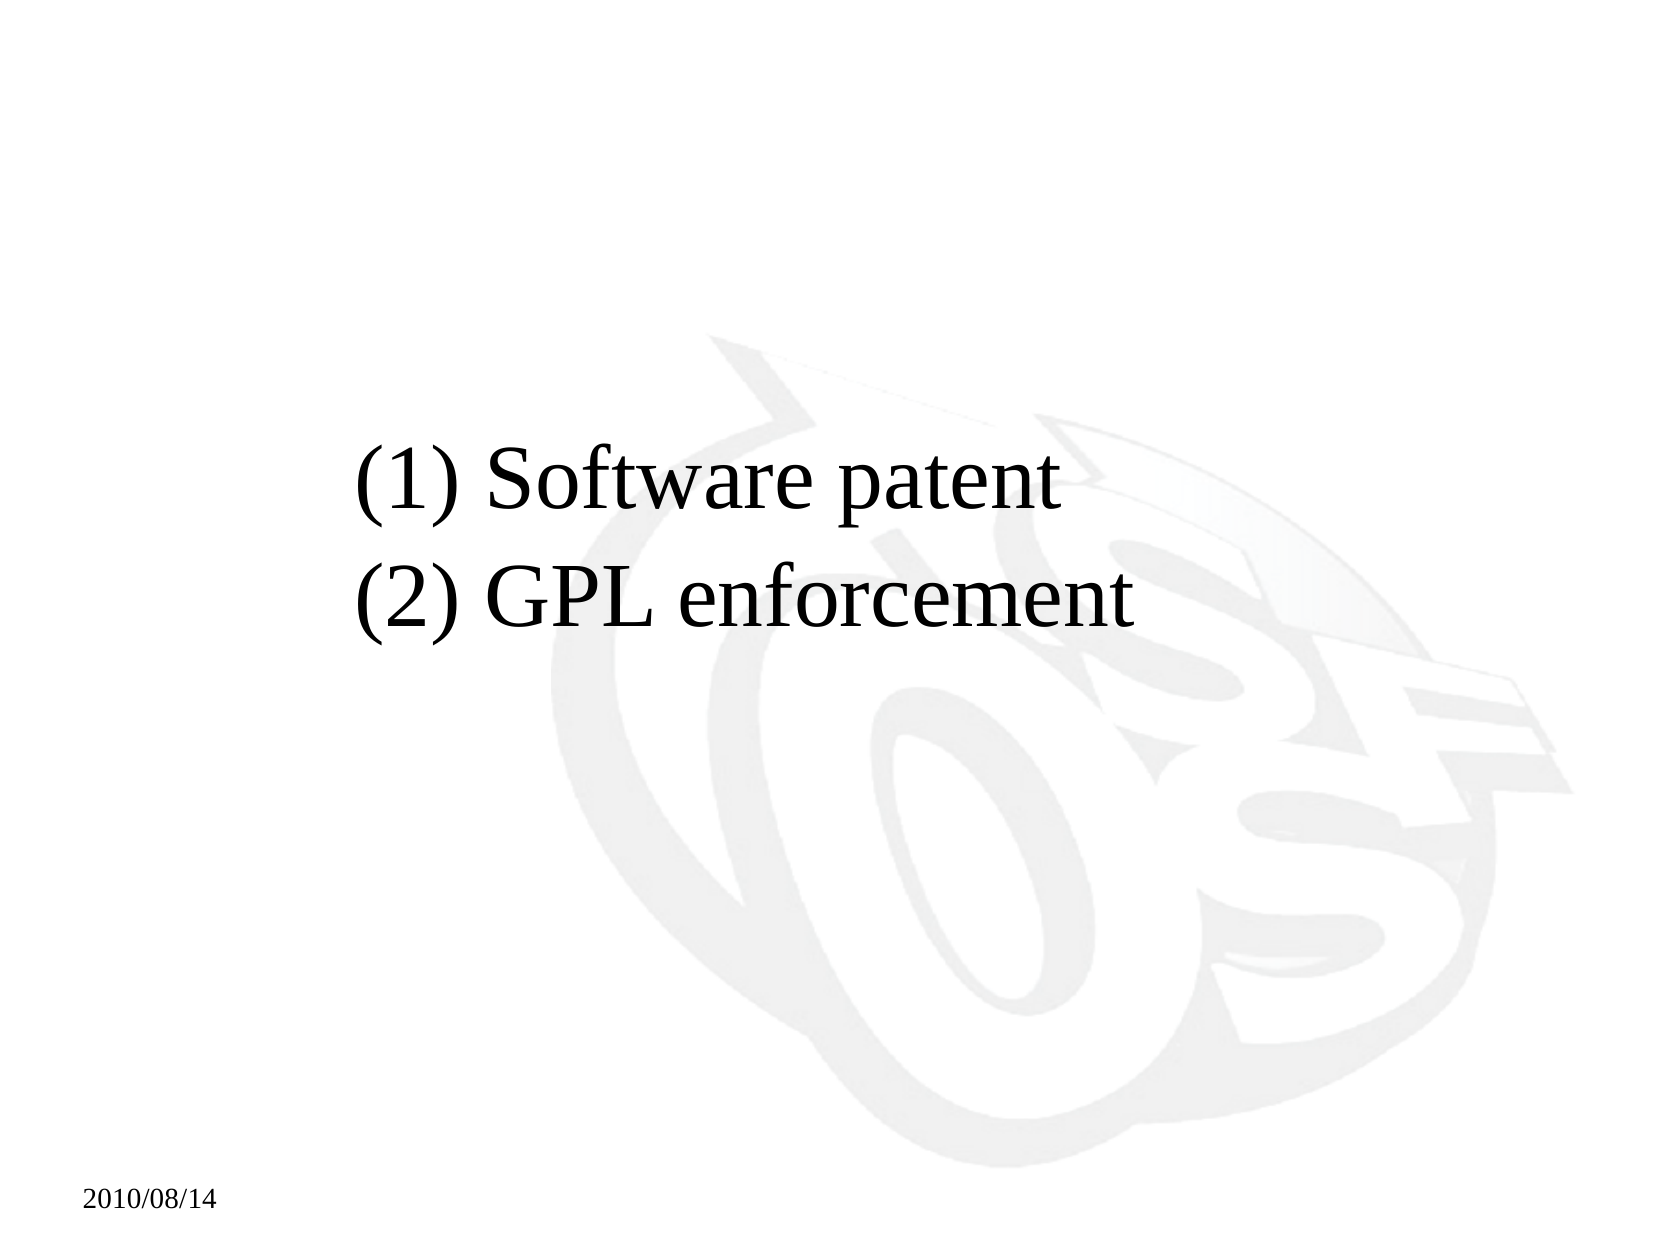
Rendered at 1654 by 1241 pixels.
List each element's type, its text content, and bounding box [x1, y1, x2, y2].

picture [551, 331, 1577, 1170]
title (2) GPL enforcement [354, 591, 1300, 709]
title (1) Software patent [354, 313, 1300, 591]
